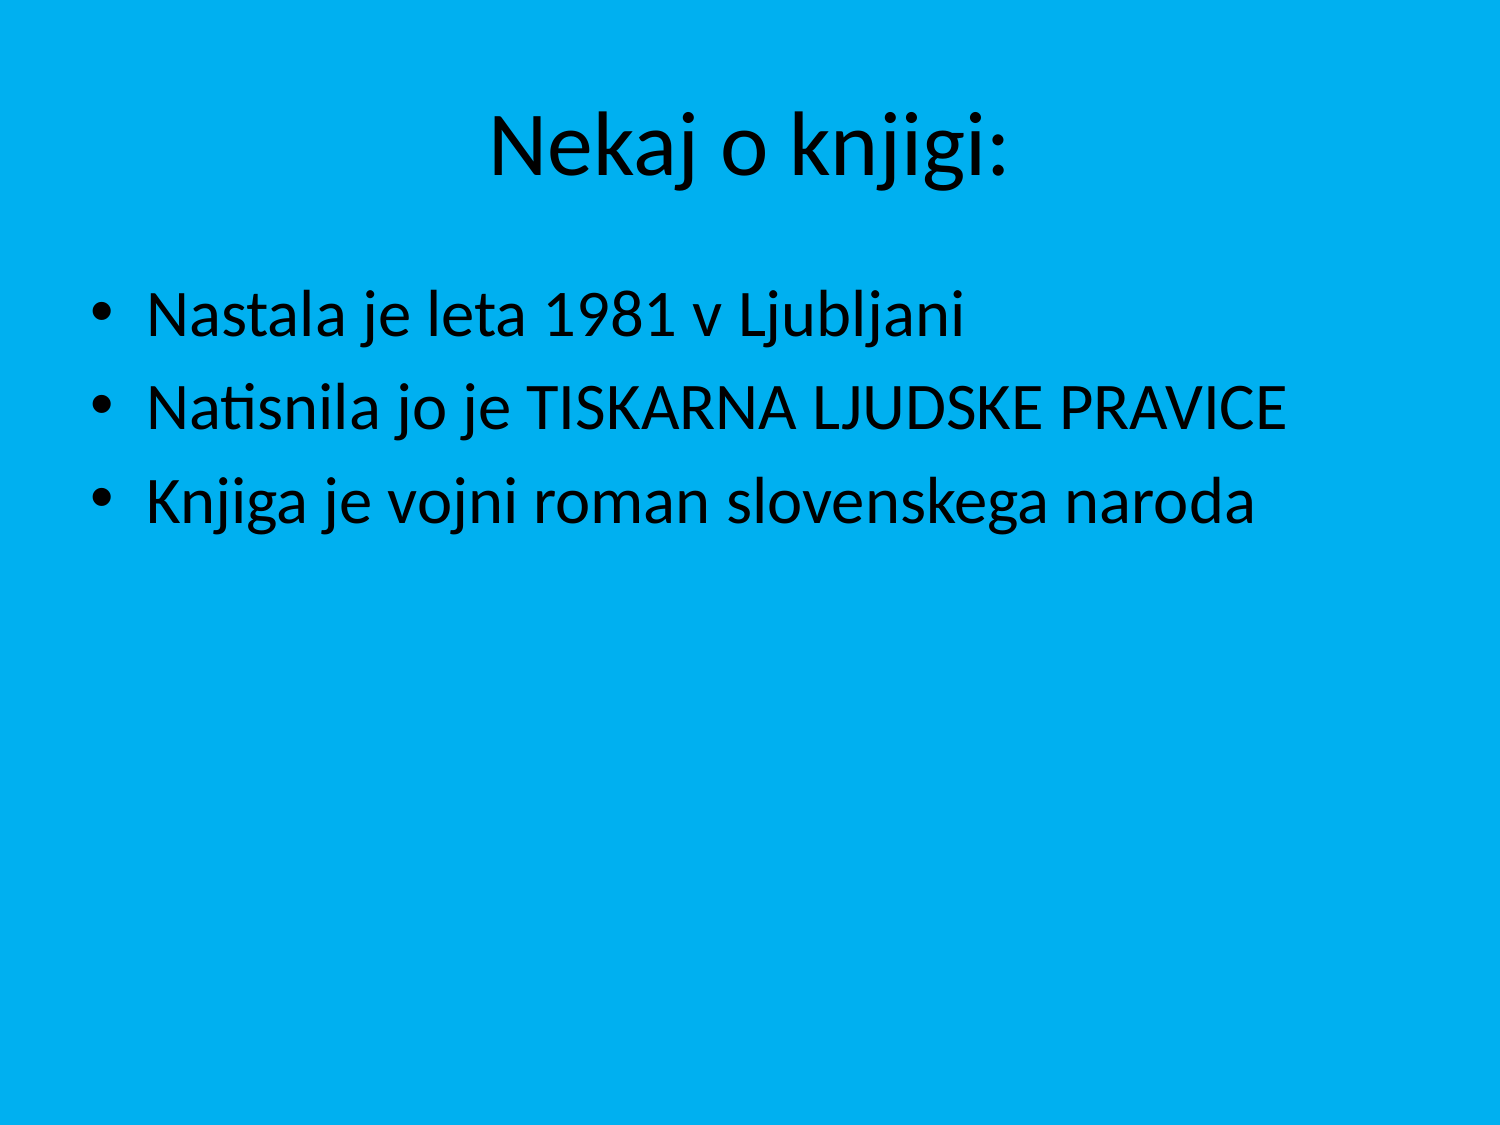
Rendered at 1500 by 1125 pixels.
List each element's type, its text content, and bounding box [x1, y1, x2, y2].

title Nekaj o knjigi: [75, 45, 1425, 233]
list Nastala je leta 1981 v Ljubljani Natisnila jo je TISKARNA LJUDSKE PRAVICE Knjiga je vojni roman slovenskega naroda [75, 262, 1425, 1005]
